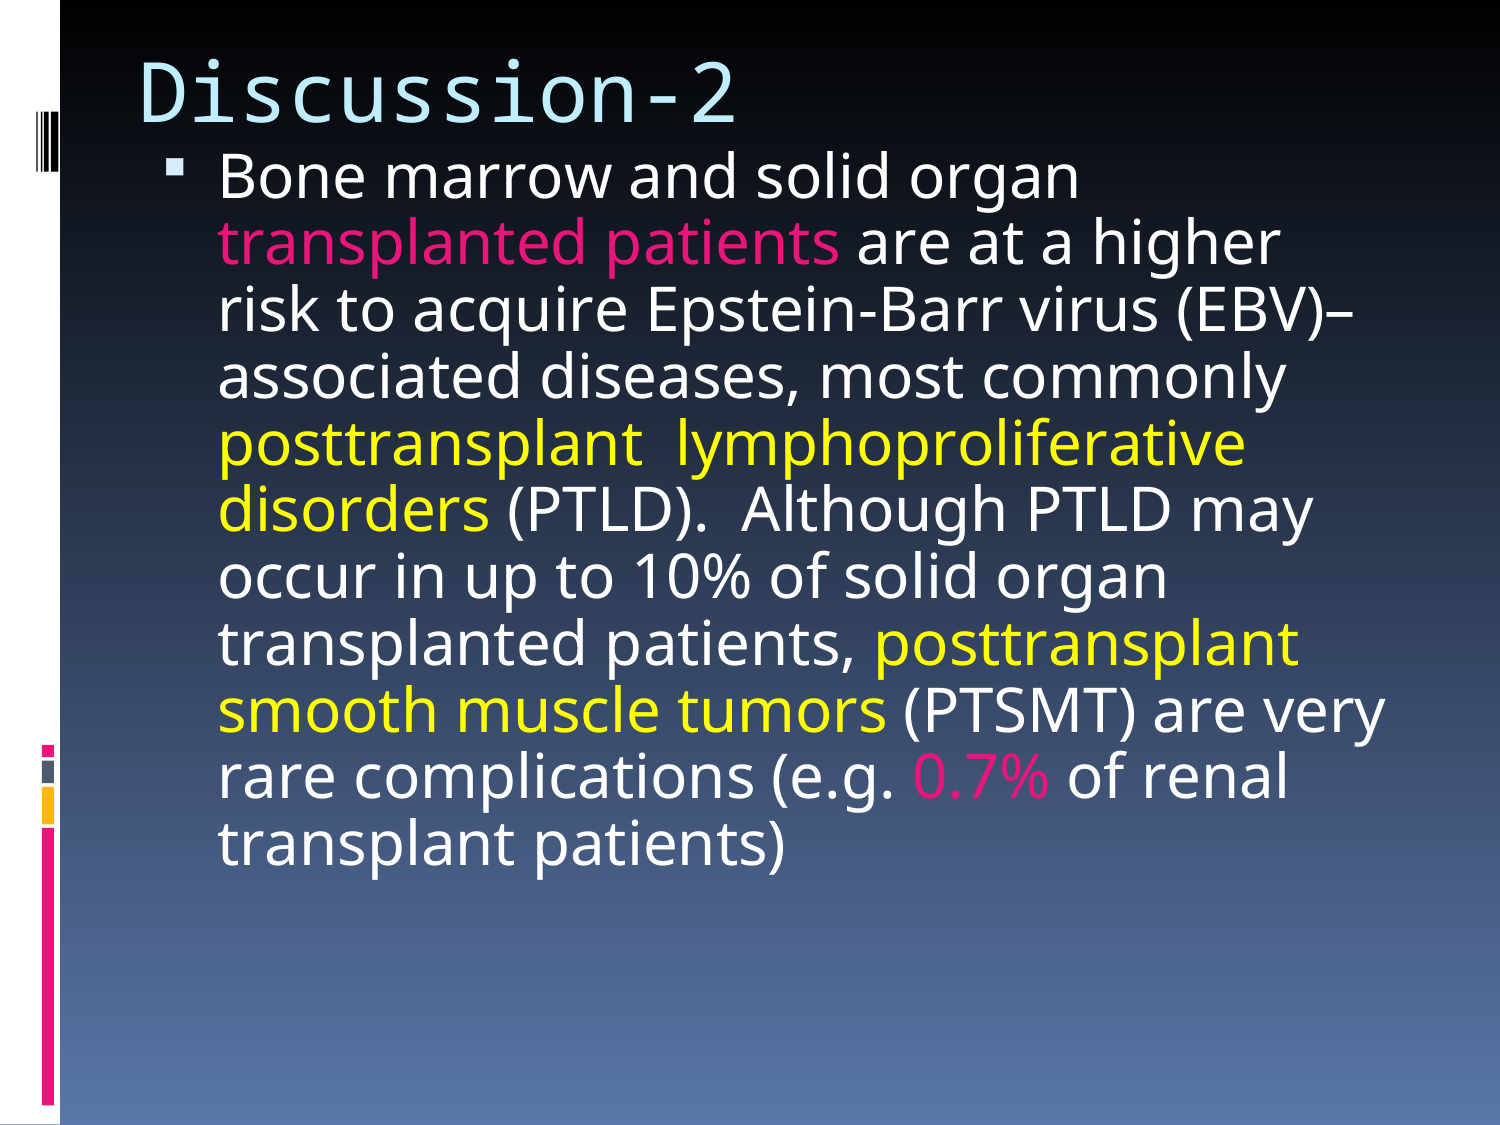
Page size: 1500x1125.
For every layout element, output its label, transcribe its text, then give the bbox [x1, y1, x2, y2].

list Bone marrow and solid organ transplanted patients are at a higher risk to acquire Epstein-Barr virus (EBV)–associated diseases, most commonly posttransplant lymphoproliferative disorders (PTLD). Although PTLD may occur in up to 10% of solid organ transplanted patients, posttransplant smooth muscle tumors (PTSMT) are very rare complications (e.g. 0.7% of renal transplant patients) [135, 137, 1411, 888]
title Discussion-2 [123, 31, 1399, 182]
